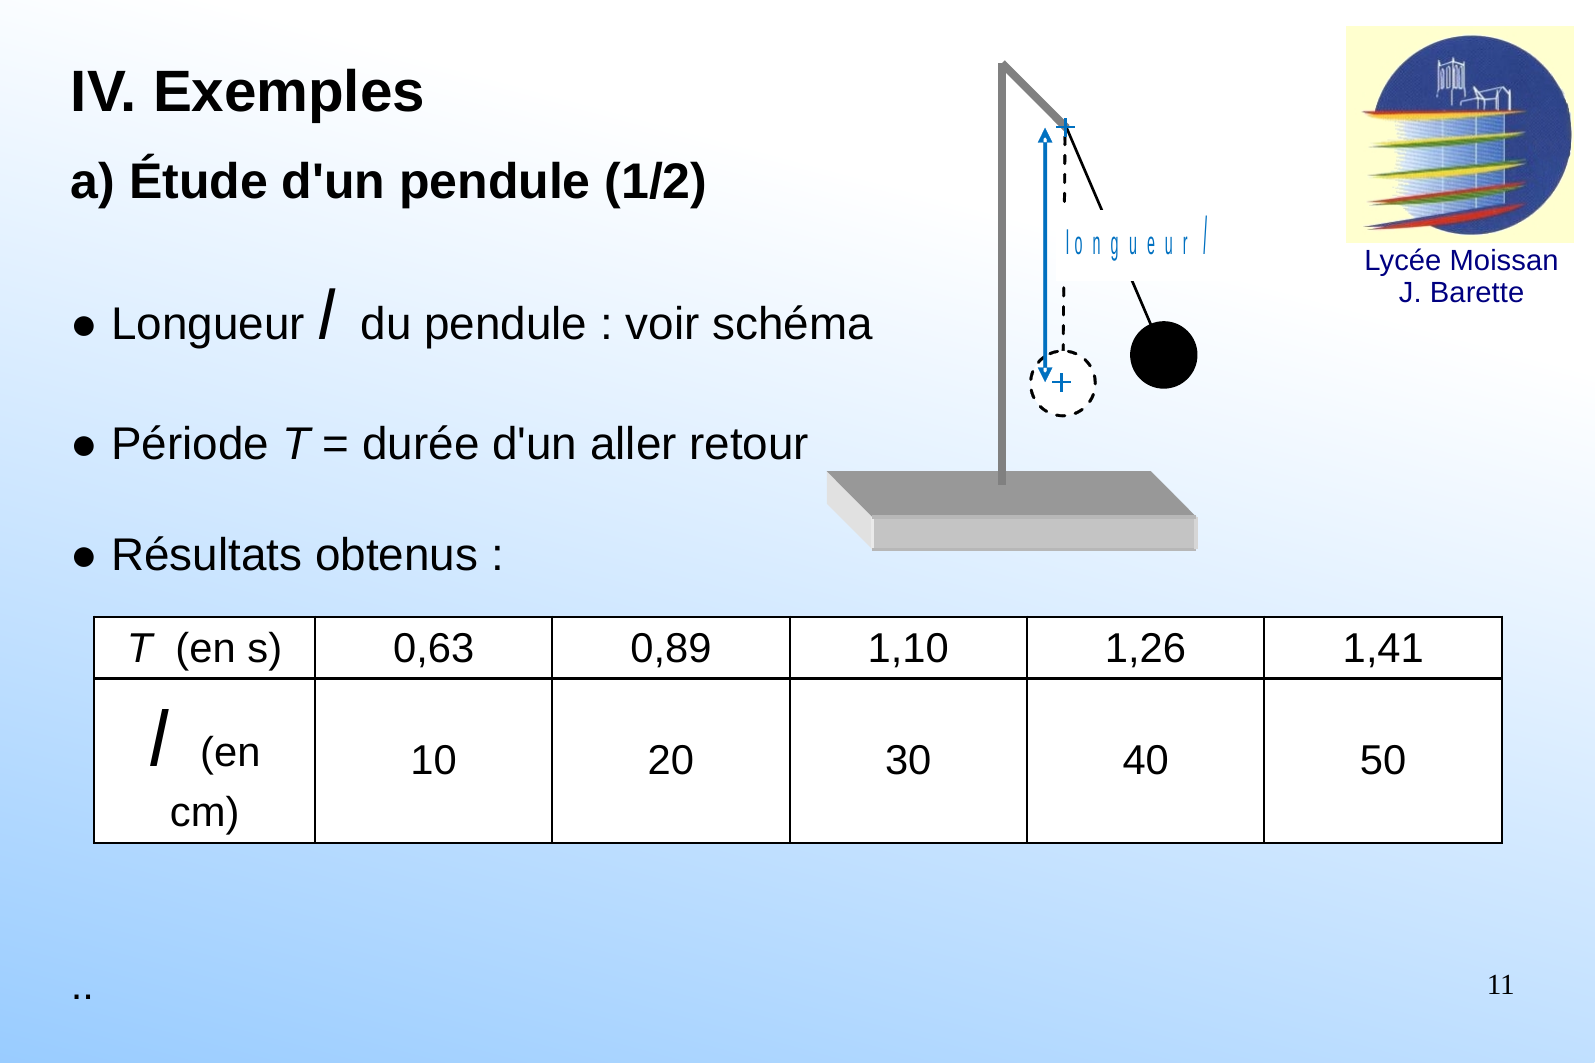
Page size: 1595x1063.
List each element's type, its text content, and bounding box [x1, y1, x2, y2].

picture [826, 59, 1241, 552]
table_cell 20 [553, 680, 789, 842]
list IV. Exemples a) Étude d'un pendule (1/2) ● Longueur l du pendule : voir schéma ● Période T = durée d'un aller retour ● Résultats obtenus : .. .. [70, 59, 1506, 1063]
table_cell 30 [791, 680, 1026, 842]
table_header 0,63 [316, 618, 551, 677]
table_header 1,10 [791, 618, 1026, 677]
picture [1346, 26, 1574, 236]
table_cell 40 [1028, 680, 1263, 842]
table_cell l (en cm) [95, 680, 314, 842]
table_cell 10 [316, 680, 551, 842]
table_header 1,41 [1265, 618, 1501, 677]
table_header 0,89 [553, 618, 789, 677]
table_cell 50 [1265, 680, 1501, 842]
table_header T (en s) [95, 618, 314, 677]
table_header 1,26 [1028, 618, 1263, 677]
text_box Lycée Moissan J. Barette [1328, 236, 1595, 325]
